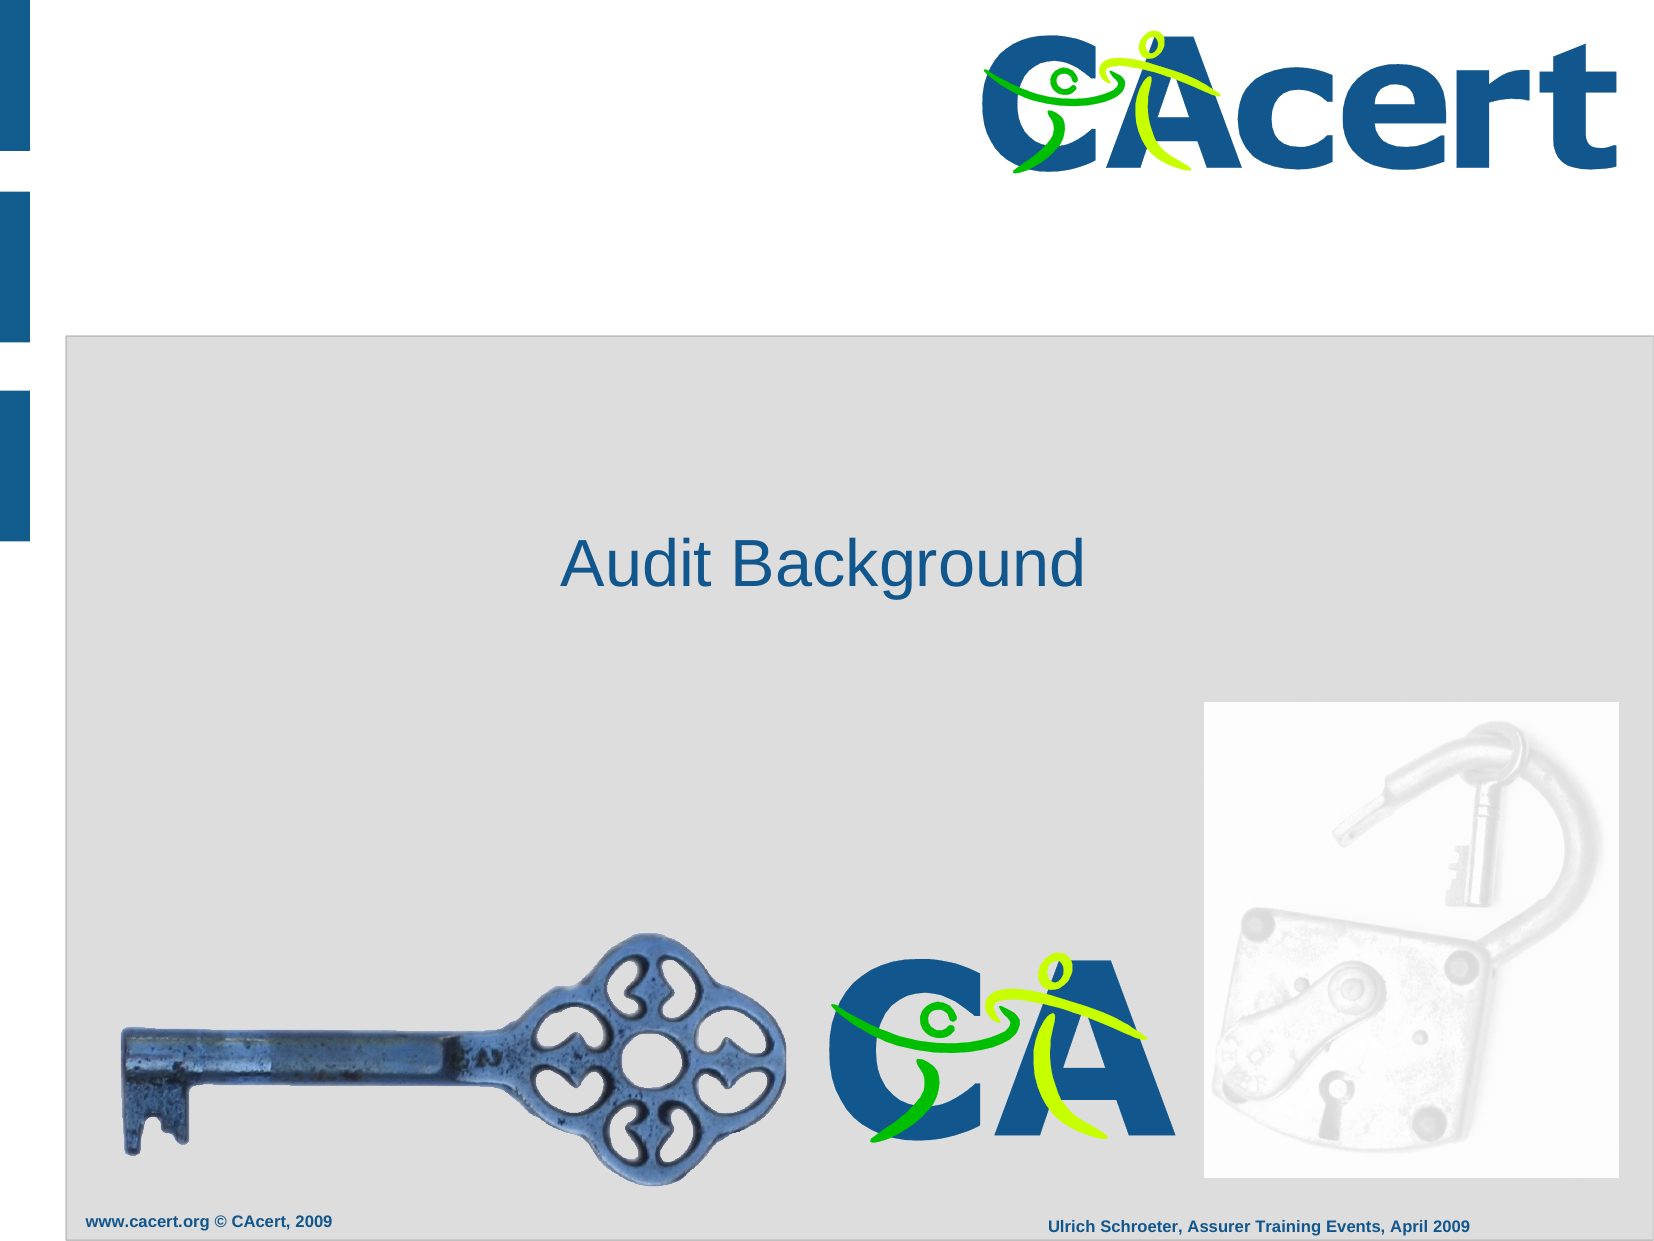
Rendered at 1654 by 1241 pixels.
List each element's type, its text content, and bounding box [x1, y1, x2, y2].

picture [826, 950, 1177, 1145]
picture [1204, 702, 1619, 1178]
picture [106, 915, 800, 1203]
title Audit Background [118, 442, 1530, 601]
